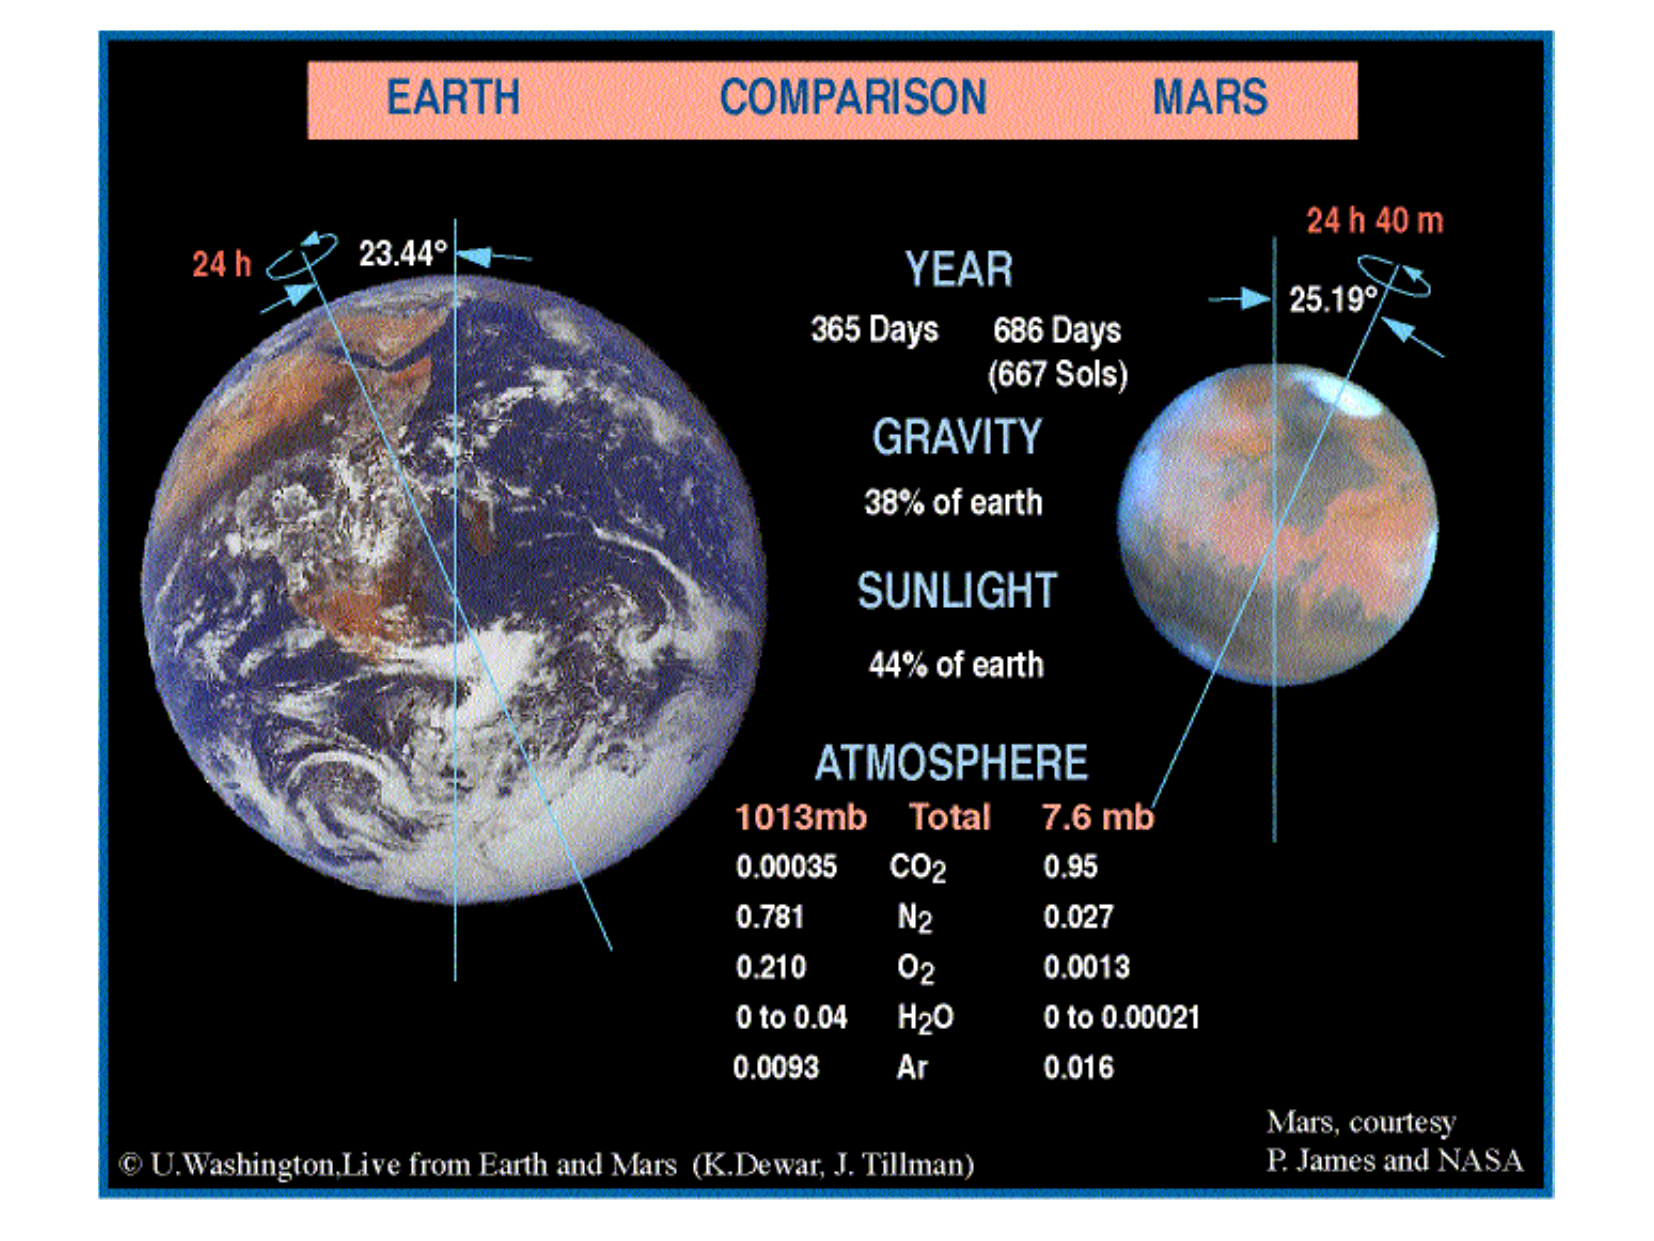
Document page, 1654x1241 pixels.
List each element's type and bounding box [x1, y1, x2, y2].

picture [98, 29, 1555, 1202]
